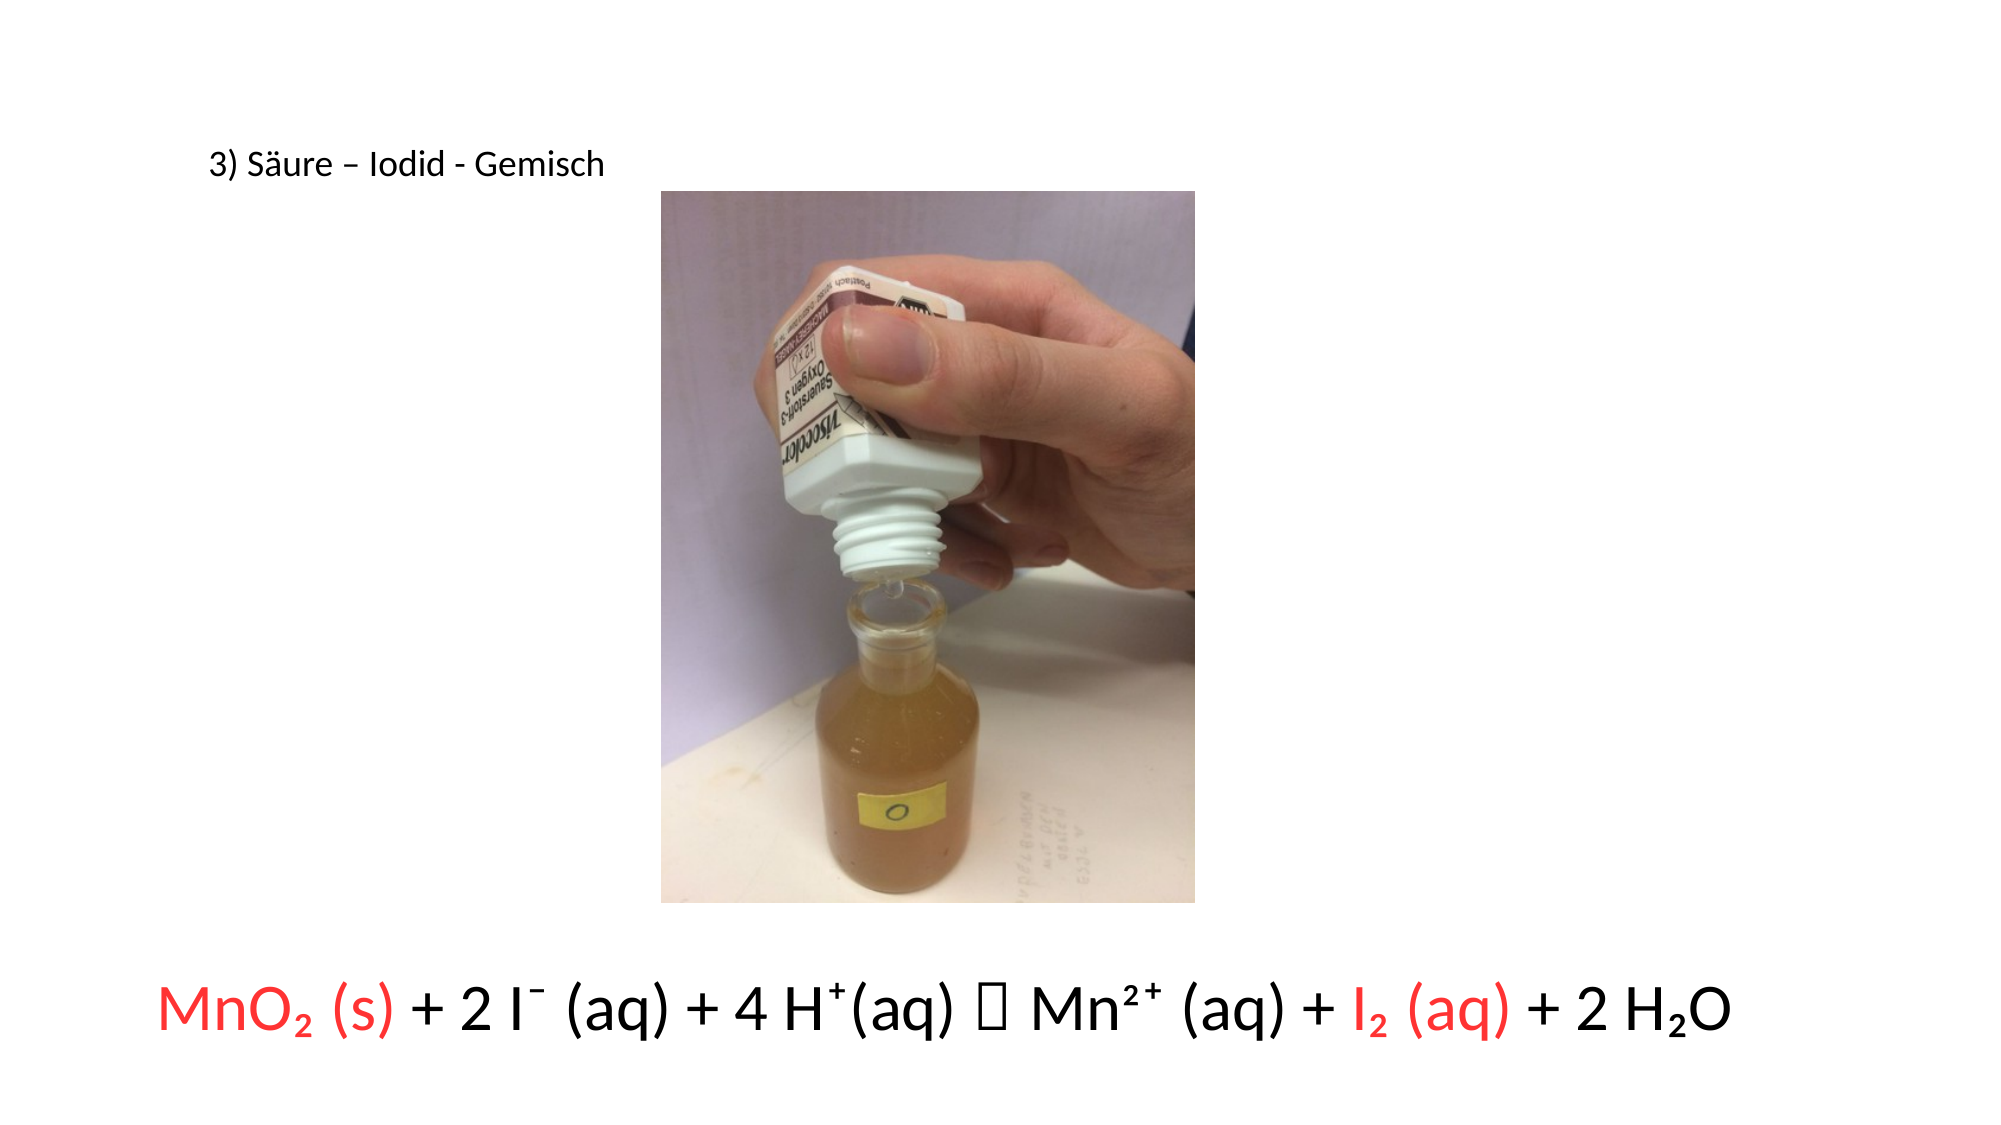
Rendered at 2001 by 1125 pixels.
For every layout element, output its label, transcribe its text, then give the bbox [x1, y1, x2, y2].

picture [661, 191, 1195, 903]
text_box MnO₂ (s) + 2 I⁻ (aq) + 4 H⁺(aq)  Mn²⁺ (aq) + I₂ (aq) + 2 H₂O [141, 956, 1914, 1052]
text_box 3) Säure – Iodid - Gemisch [193, 131, 648, 192]
